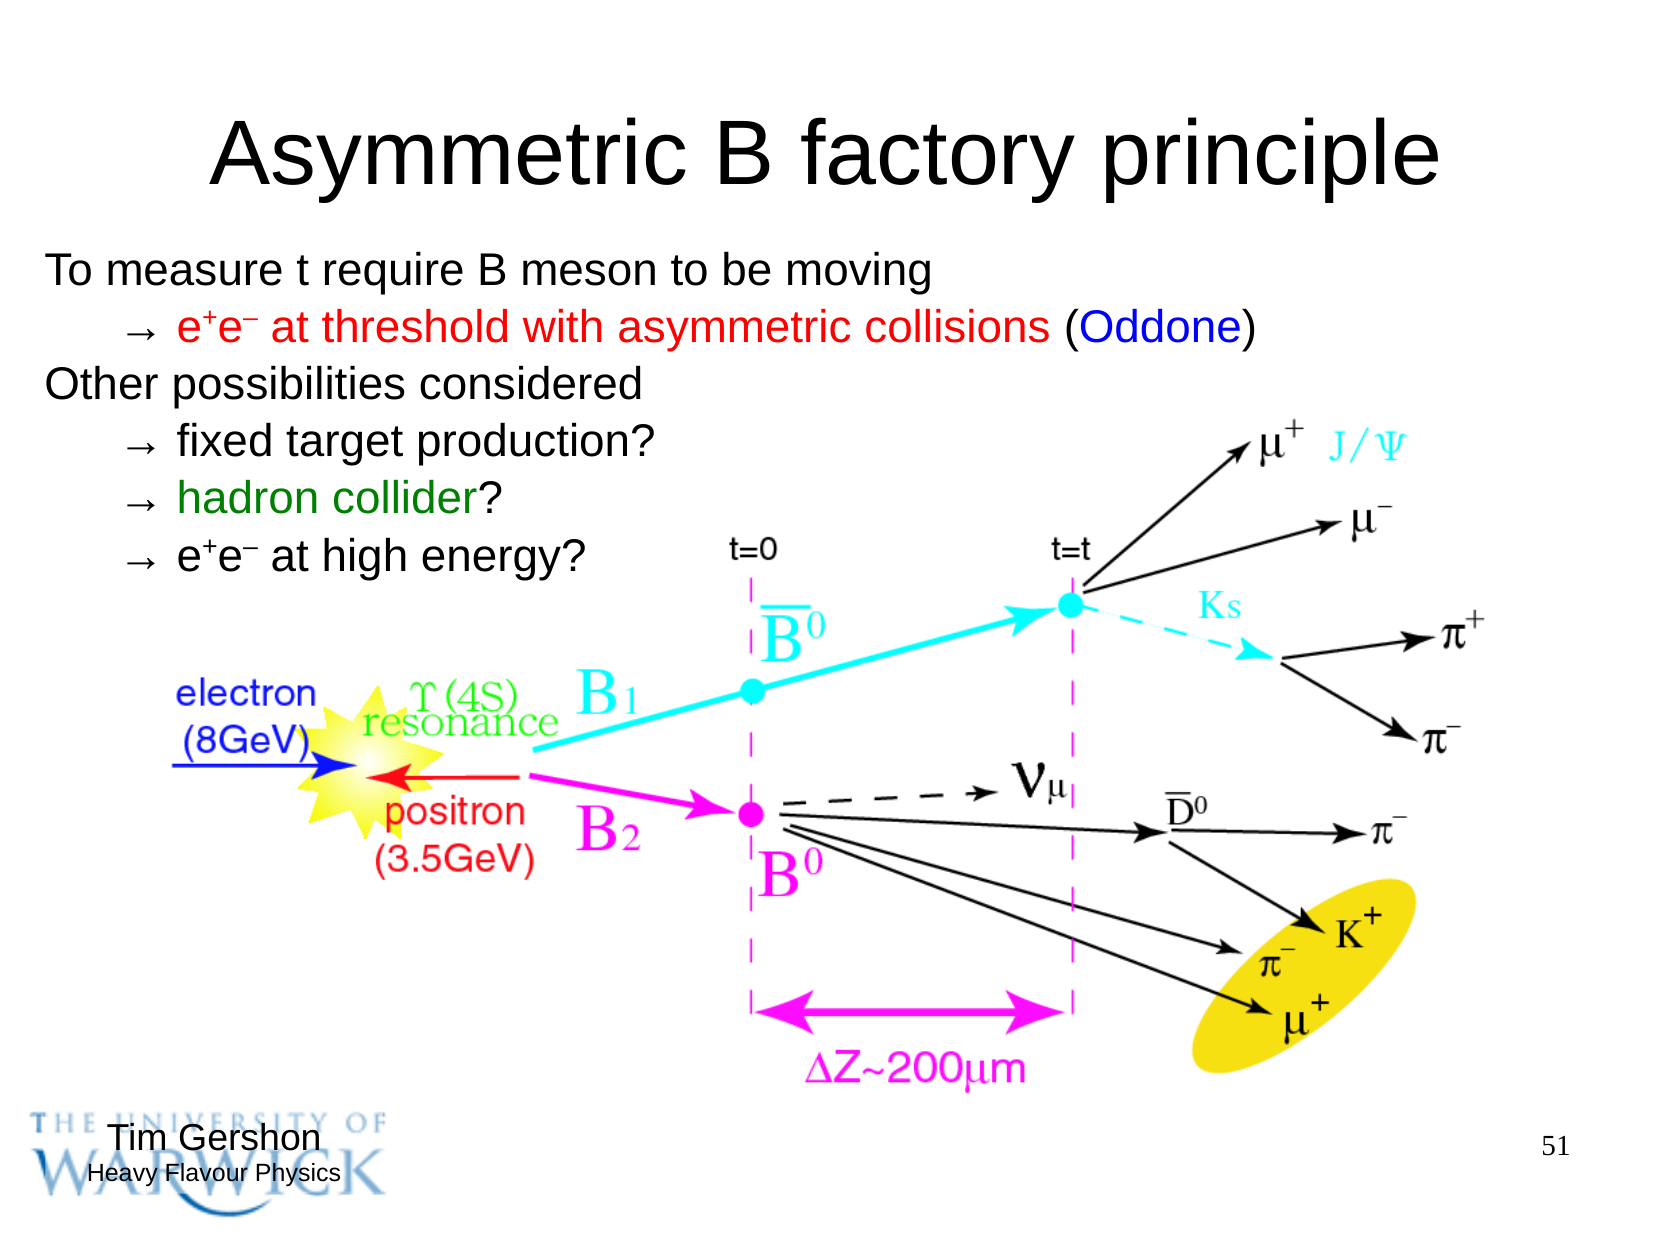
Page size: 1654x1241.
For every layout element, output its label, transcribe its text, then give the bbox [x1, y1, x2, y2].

text_box To measure t require B meson to be moving → e+e– at threshold with asymmetric collisions (Oddone) Other possibilities considered → fixed target production? → hadron collider? → e+e– at high energy? [29, 236, 1359, 592]
title Asymmetric B factory principle [82, 49, 1571, 257]
text_box Tim Gershon Heavy Flavour Physics [45, 1108, 383, 1194]
picture [19, 386, 1518, 1232]
